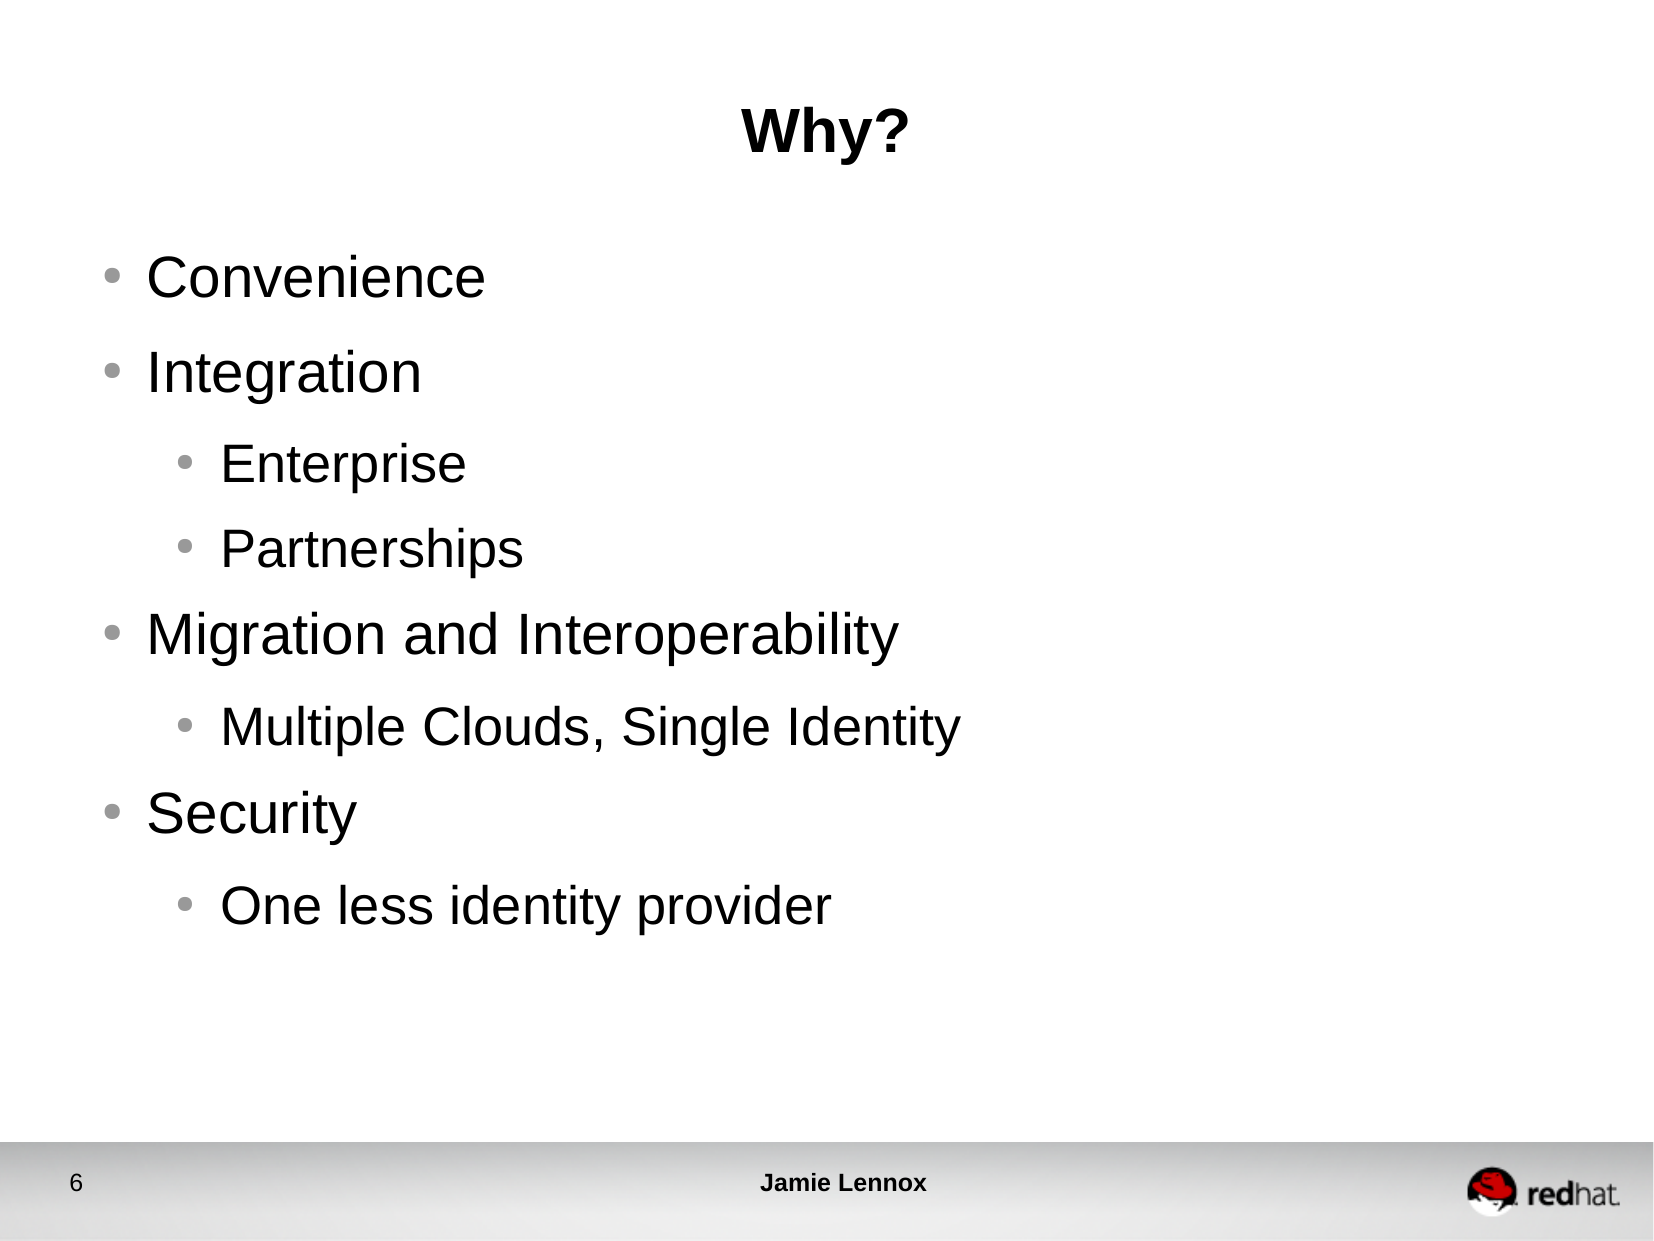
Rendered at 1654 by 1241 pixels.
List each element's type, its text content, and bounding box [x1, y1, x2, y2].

title Why? [82, 37, 1571, 226]
list Convenience Integration Enterprise Partnerships Migration and Interoperability Multiple Clouds, Single Identity Security One less identity provider [86, 244, 1576, 1039]
picture [0, 1142, 1654, 1241]
